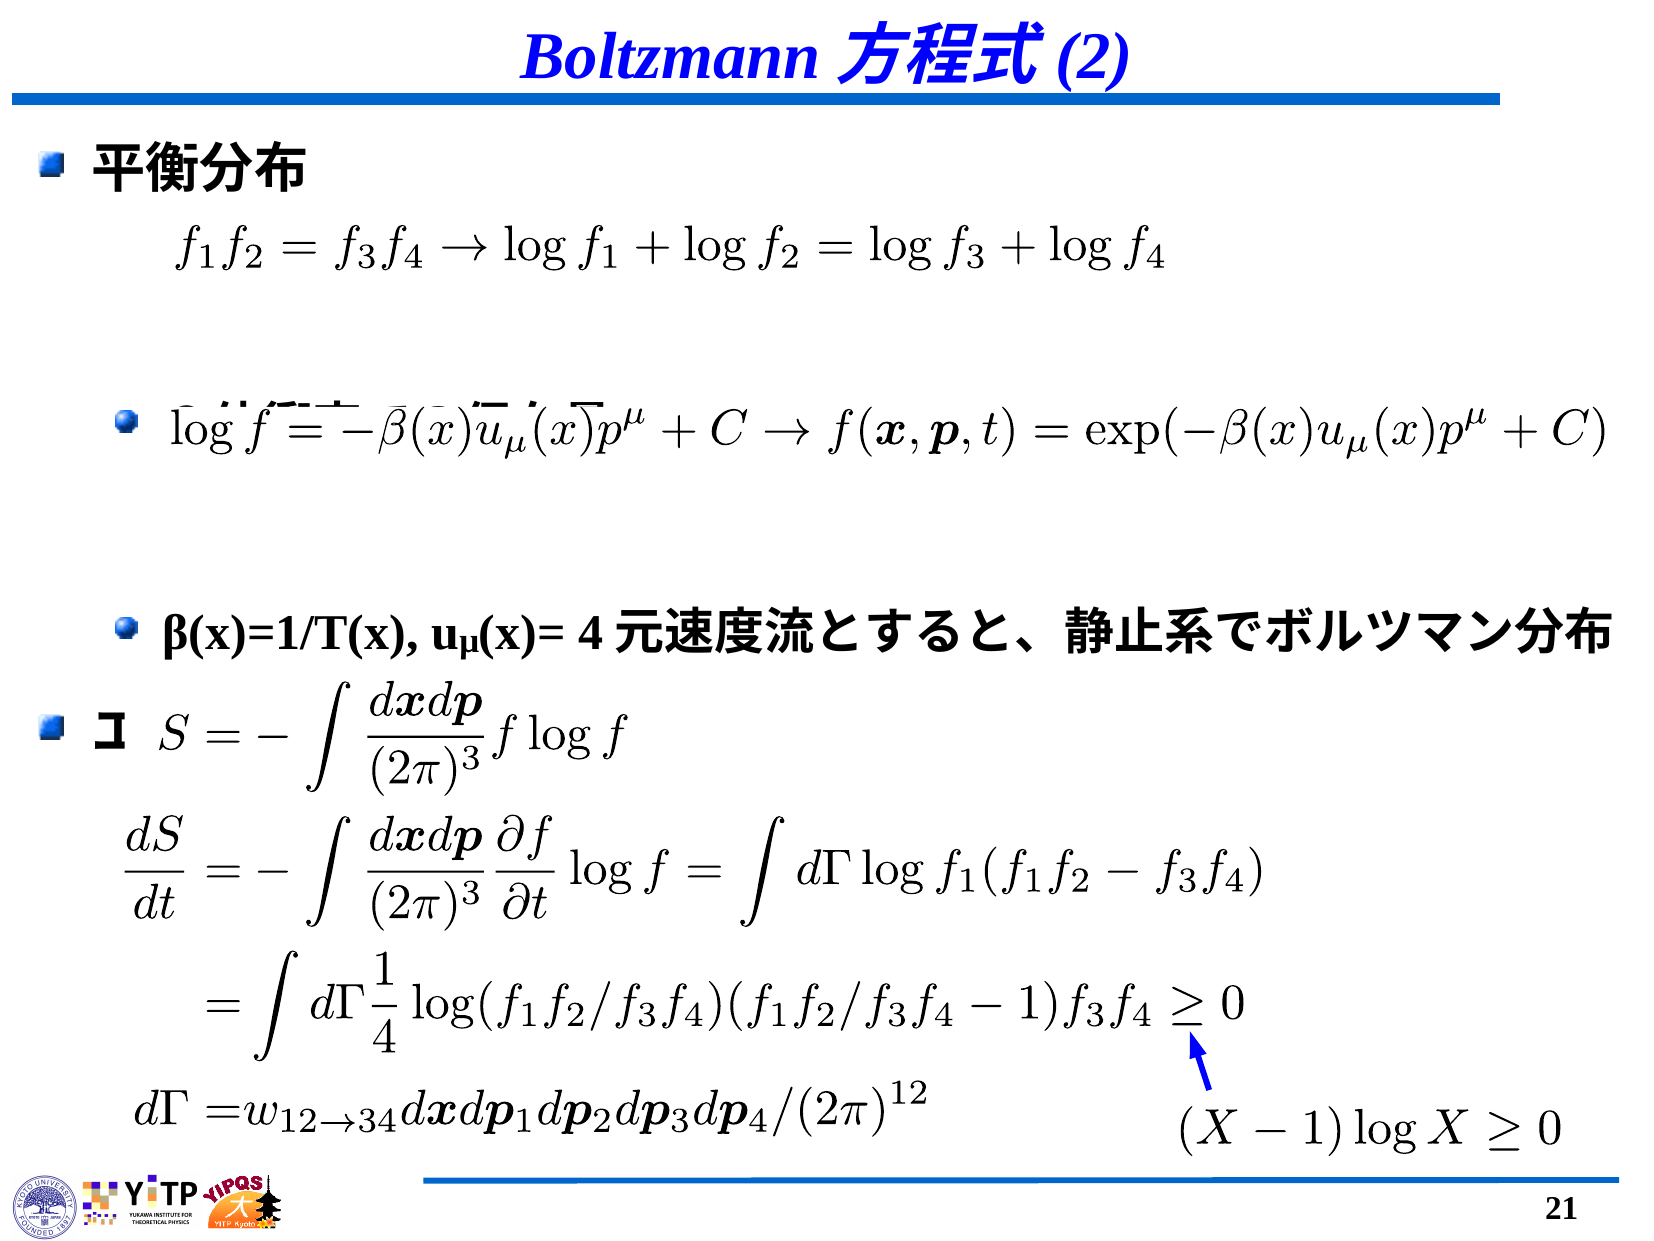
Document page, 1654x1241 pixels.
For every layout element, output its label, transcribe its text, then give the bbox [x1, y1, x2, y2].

text_box [124, 680, 1563, 1157]
text_box [169, 406, 1610, 460]
picture [11, 1170, 281, 1241]
list 平衡分布 ２体衝突での保存量 = Energy & Momentum β(x)=1/T(x), uμ(x)= 4元速度流とすると、静止系でボルツマン分布 エントロピーの増加(H定理) [20, 124, 1621, 1137]
text_box [172, 224, 1166, 271]
title Boltzmann方程式(2) [0, 0, 1654, 99]
